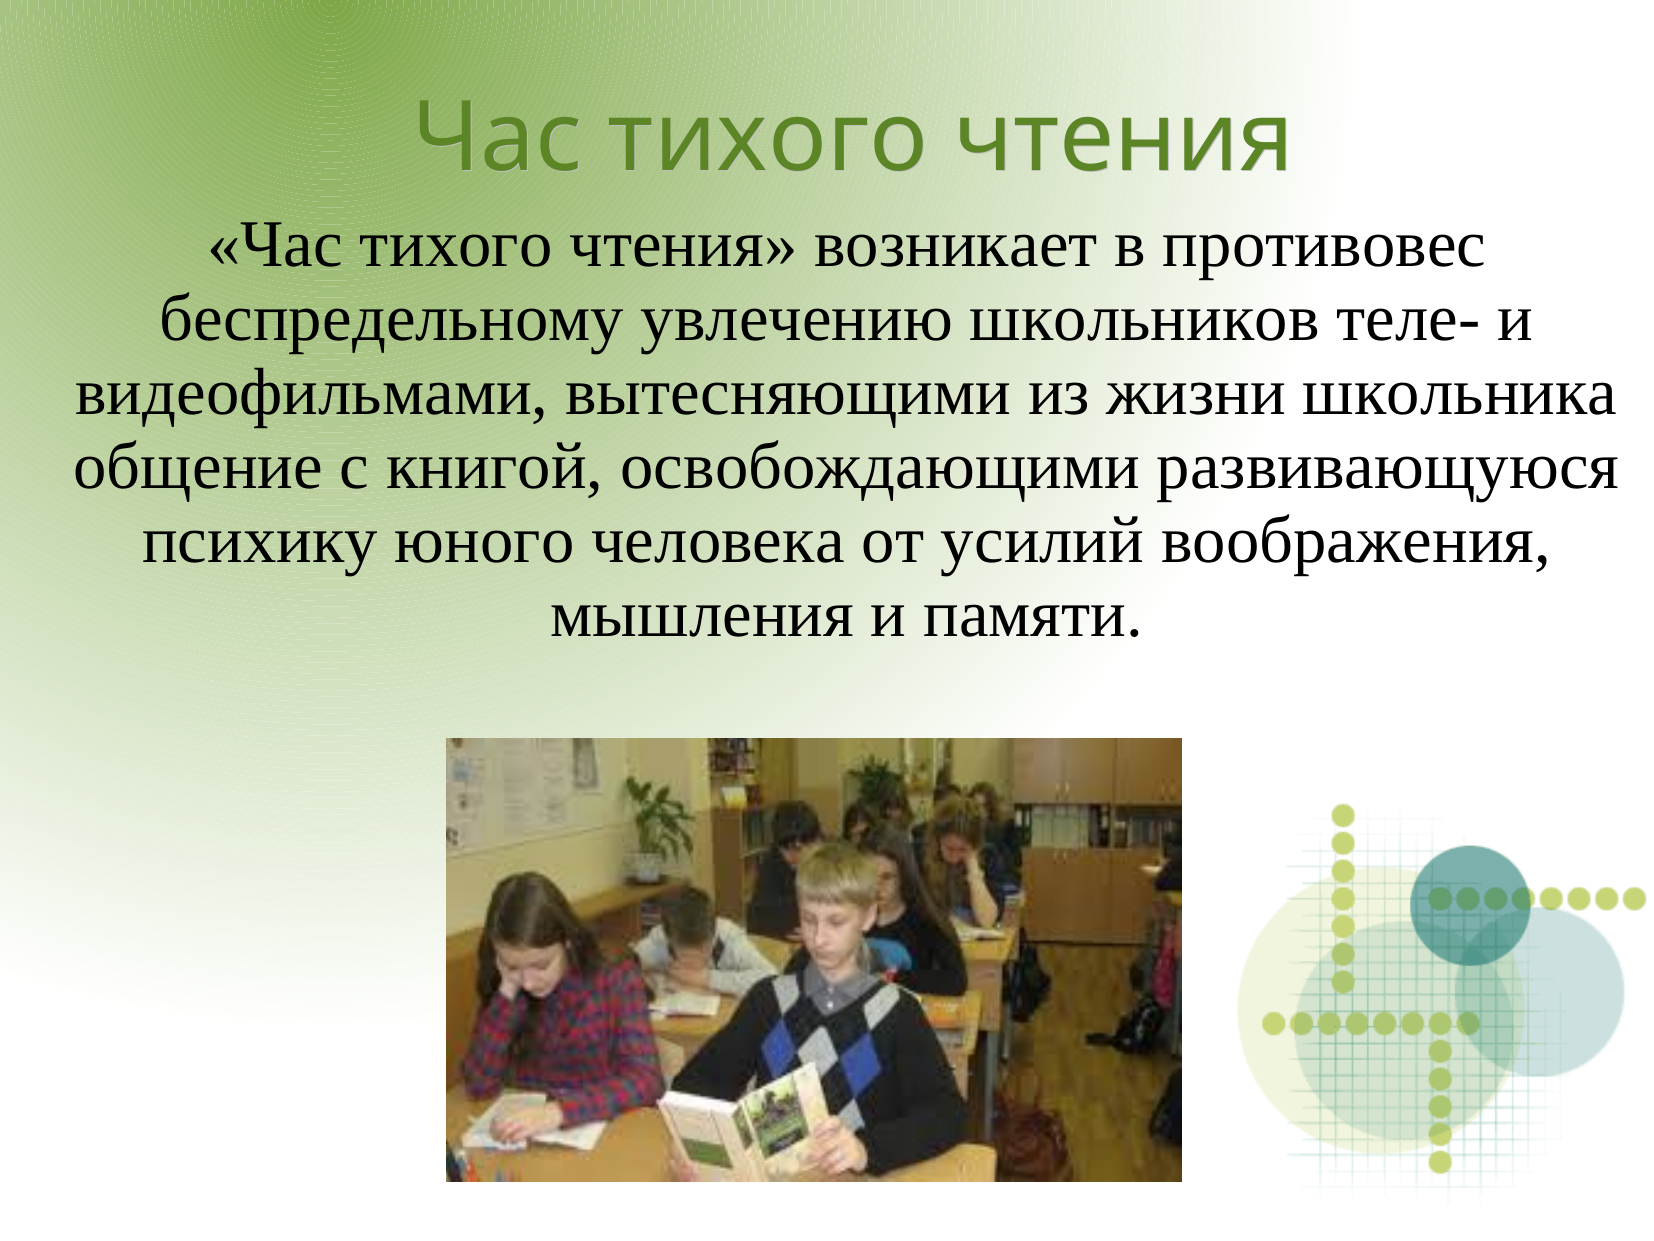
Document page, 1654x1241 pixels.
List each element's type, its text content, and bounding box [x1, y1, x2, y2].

picture [1224, 792, 1654, 1211]
picture [446, 738, 1182, 1182]
list «Час тихого чтения» возникает в противовес беспредельному увлечению школьников теле- и видеофильмами, вытесняющими из жизни школьника общение с книгой, освобождающими развивающуюся психику юного человека от усилий воображения, мышления и памяти. [0, 206, 1625, 1127]
title Час тихого чтения [147, 29, 1560, 206]
